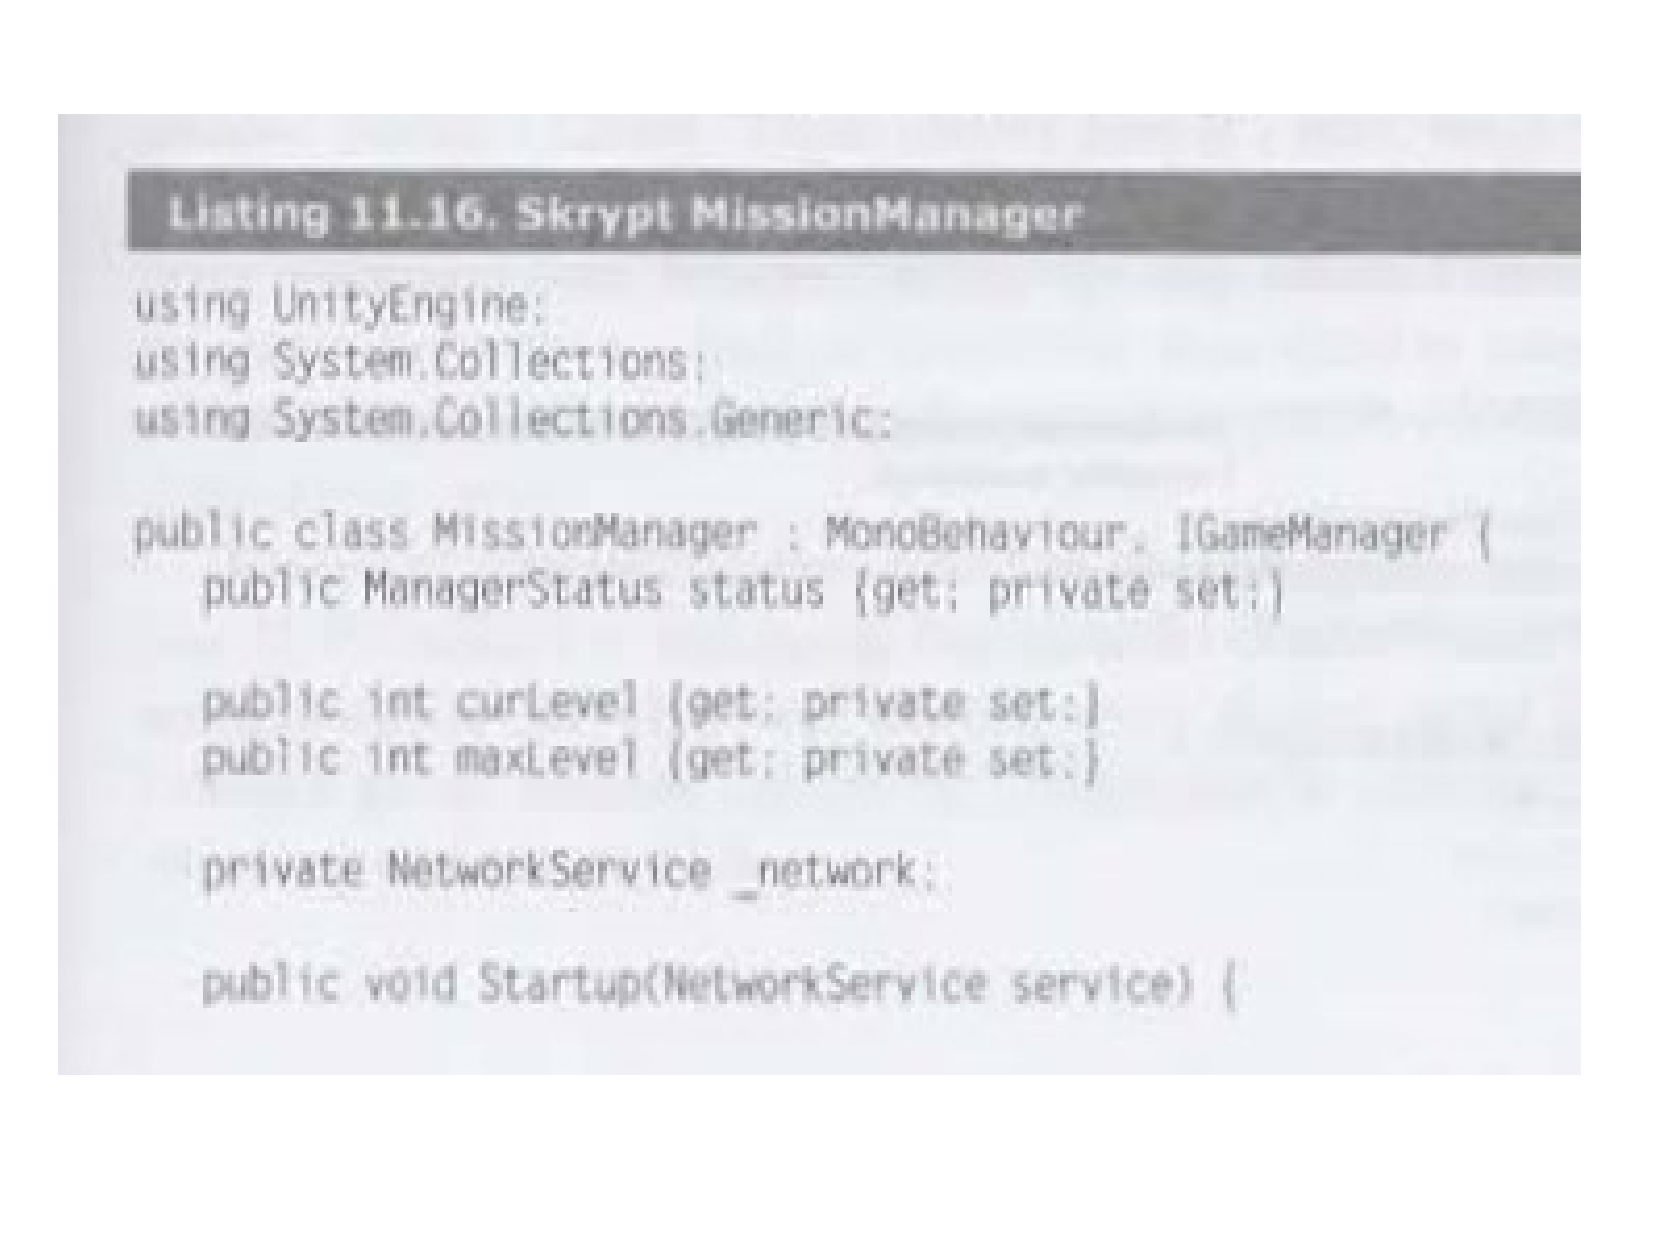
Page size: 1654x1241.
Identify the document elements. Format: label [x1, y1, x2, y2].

picture [58, 114, 1581, 1075]
